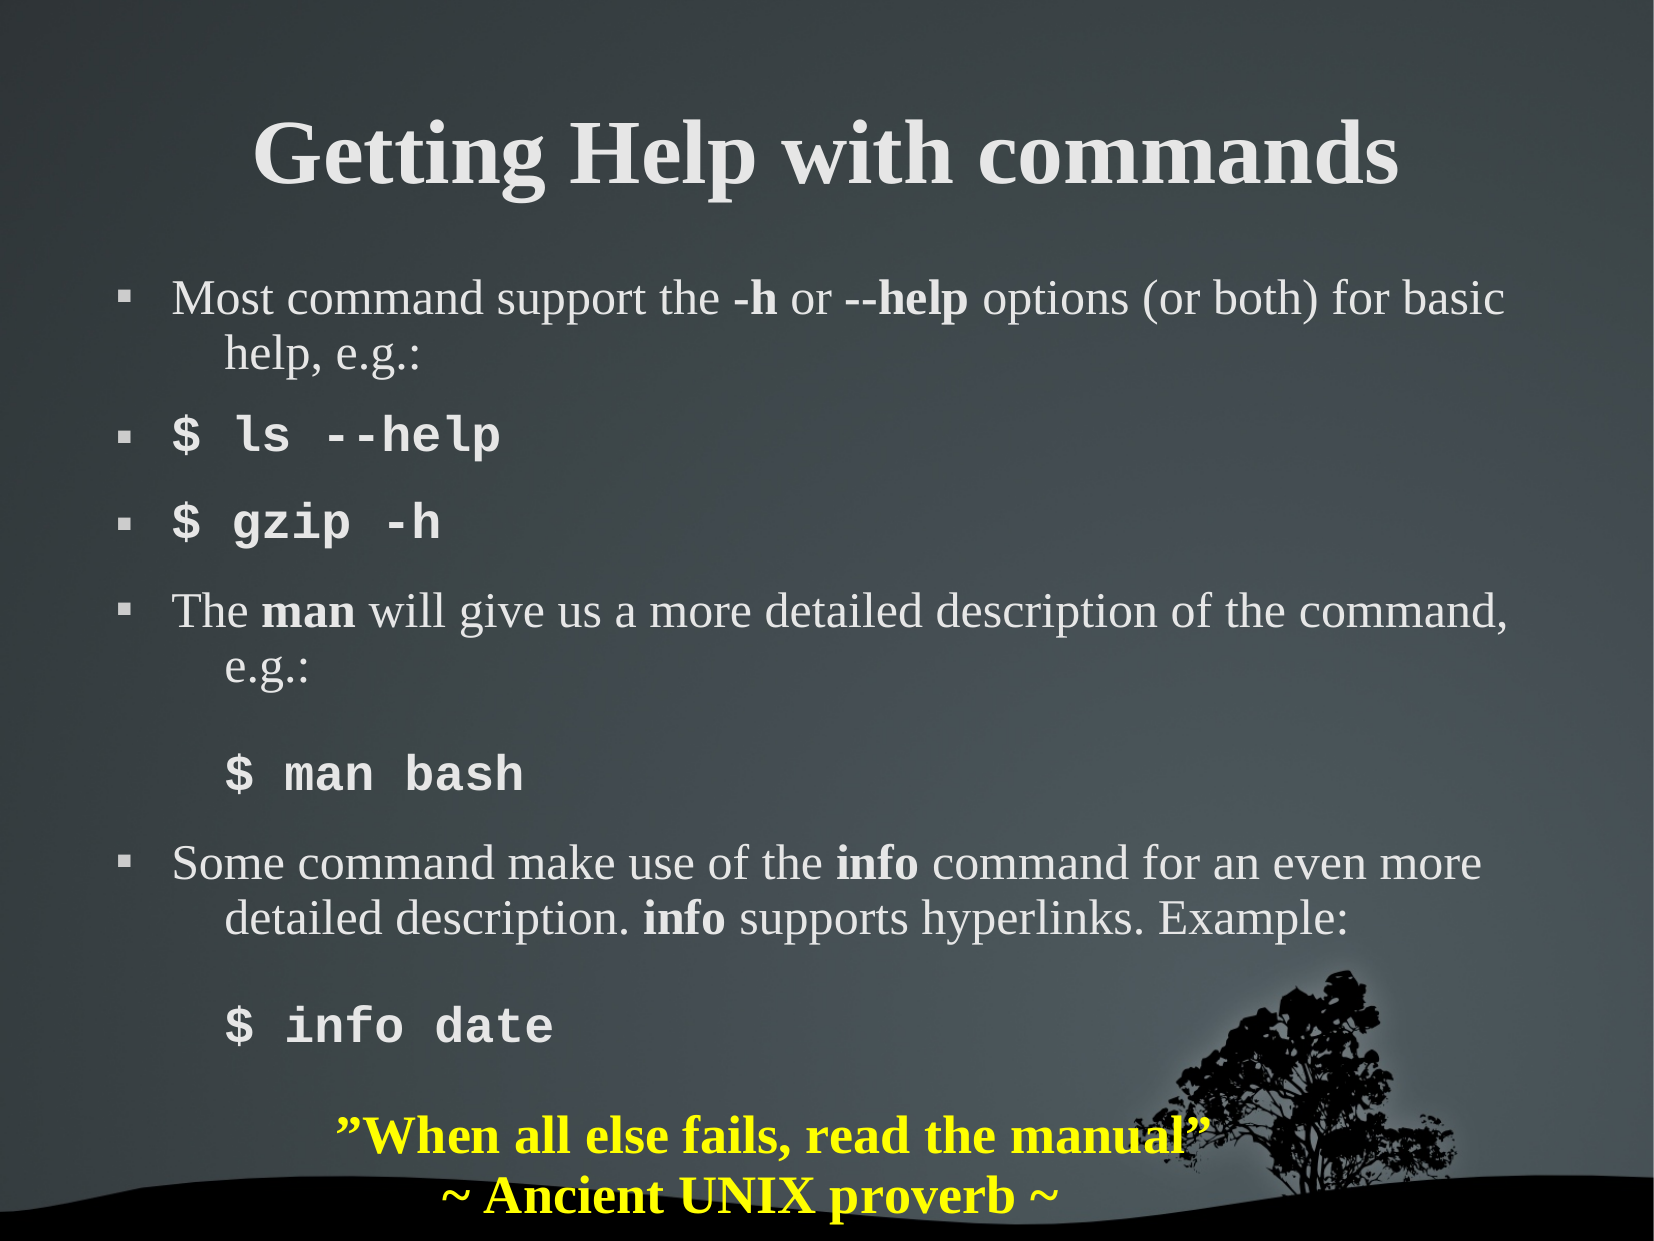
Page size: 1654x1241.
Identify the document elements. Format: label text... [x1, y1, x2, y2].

picture [0, 0, 1654, 1241]
list Most command support the -h or --help options (or both) for basic help, e.g.: $ ls --help $ gzip -h The man will give us a more detailed description of the command, e.g.: $ man bash Some command make use of the info command for an even more detailed description. info supports hyperlinks. Example: $ info date [82, 270, 1571, 1226]
title Getting Help with commands [82, 49, 1571, 257]
text_box ”When all else fails, read the manual” ~ Ancient UNIX proverb ~ [246, 1105, 1467, 1226]
